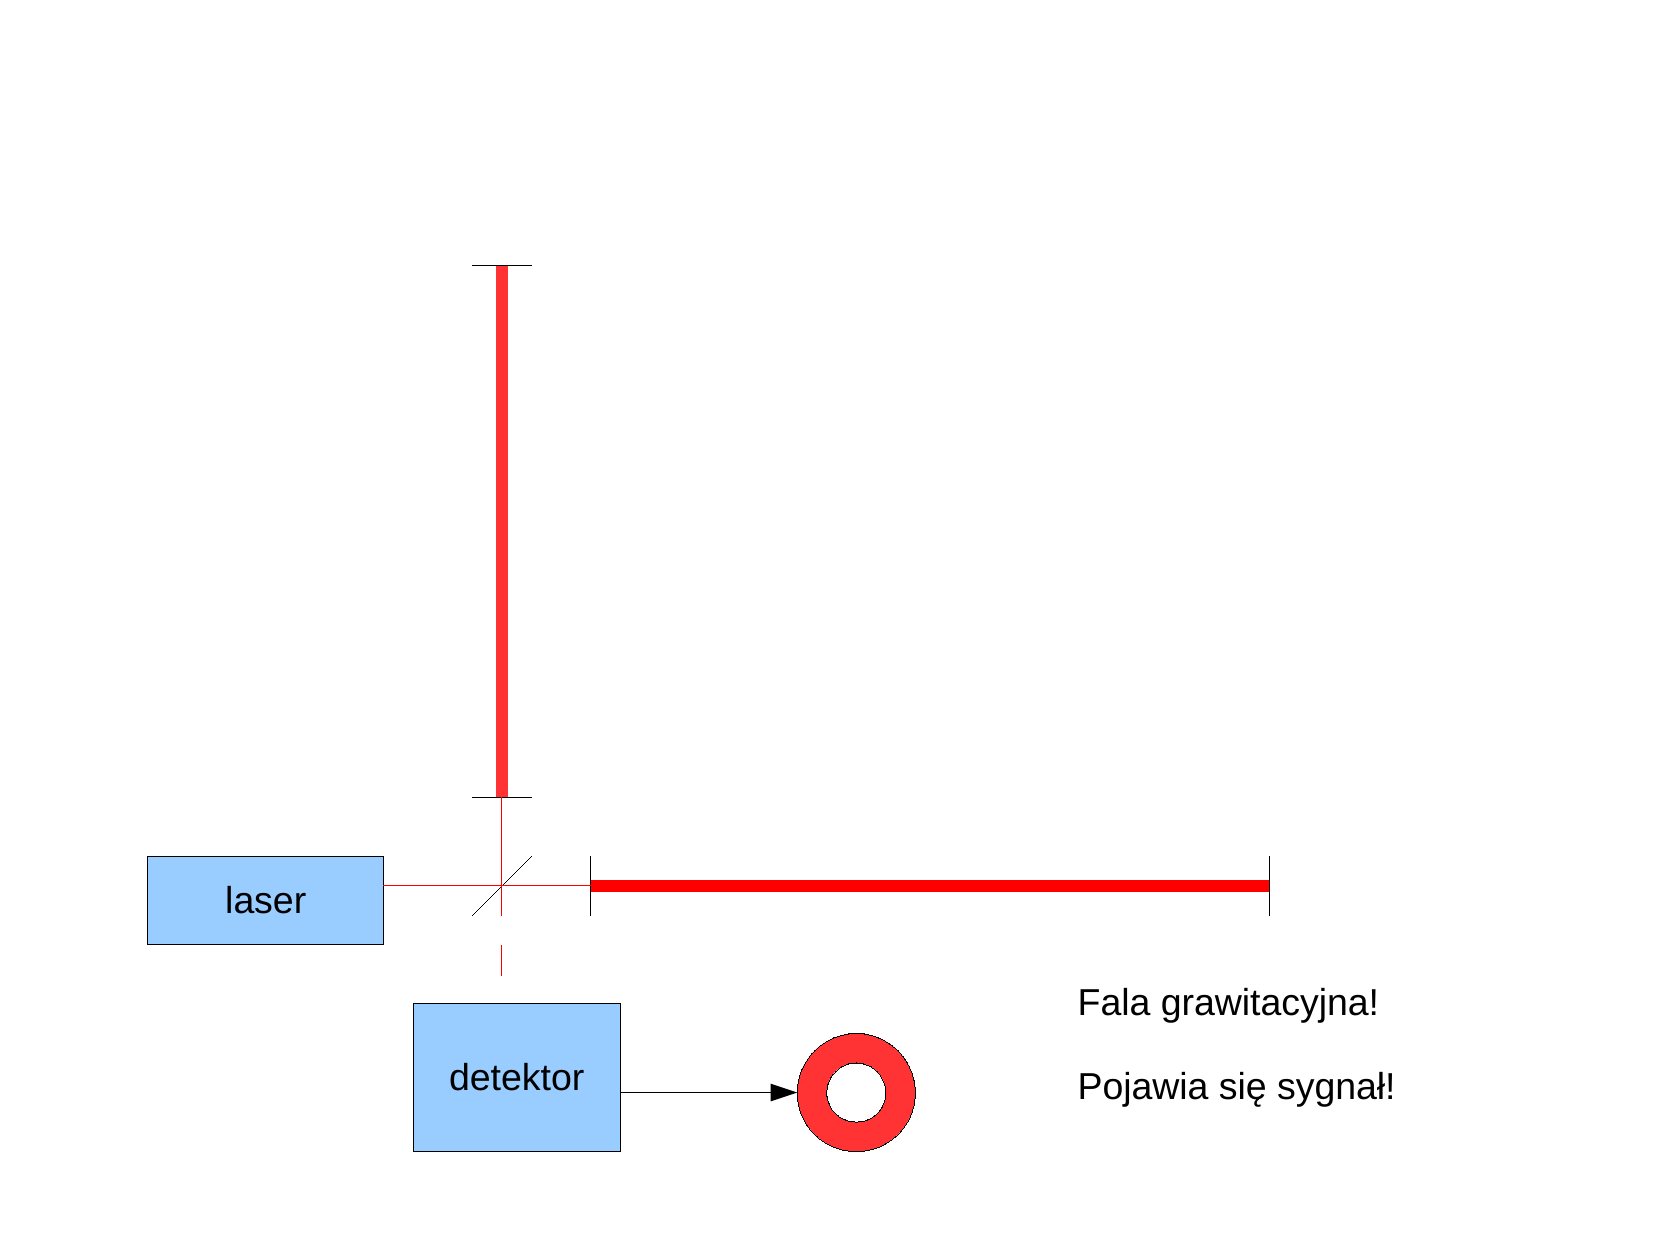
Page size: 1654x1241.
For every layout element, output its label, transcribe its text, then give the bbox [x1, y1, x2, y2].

text_box [797, 1033, 916, 1152]
text_box Fala grawitacyjna! Pojawia się sygnał! [1062, 974, 1654, 1116]
text_box detektor [413, 1003, 621, 1152]
text_box laser [147, 856, 384, 945]
